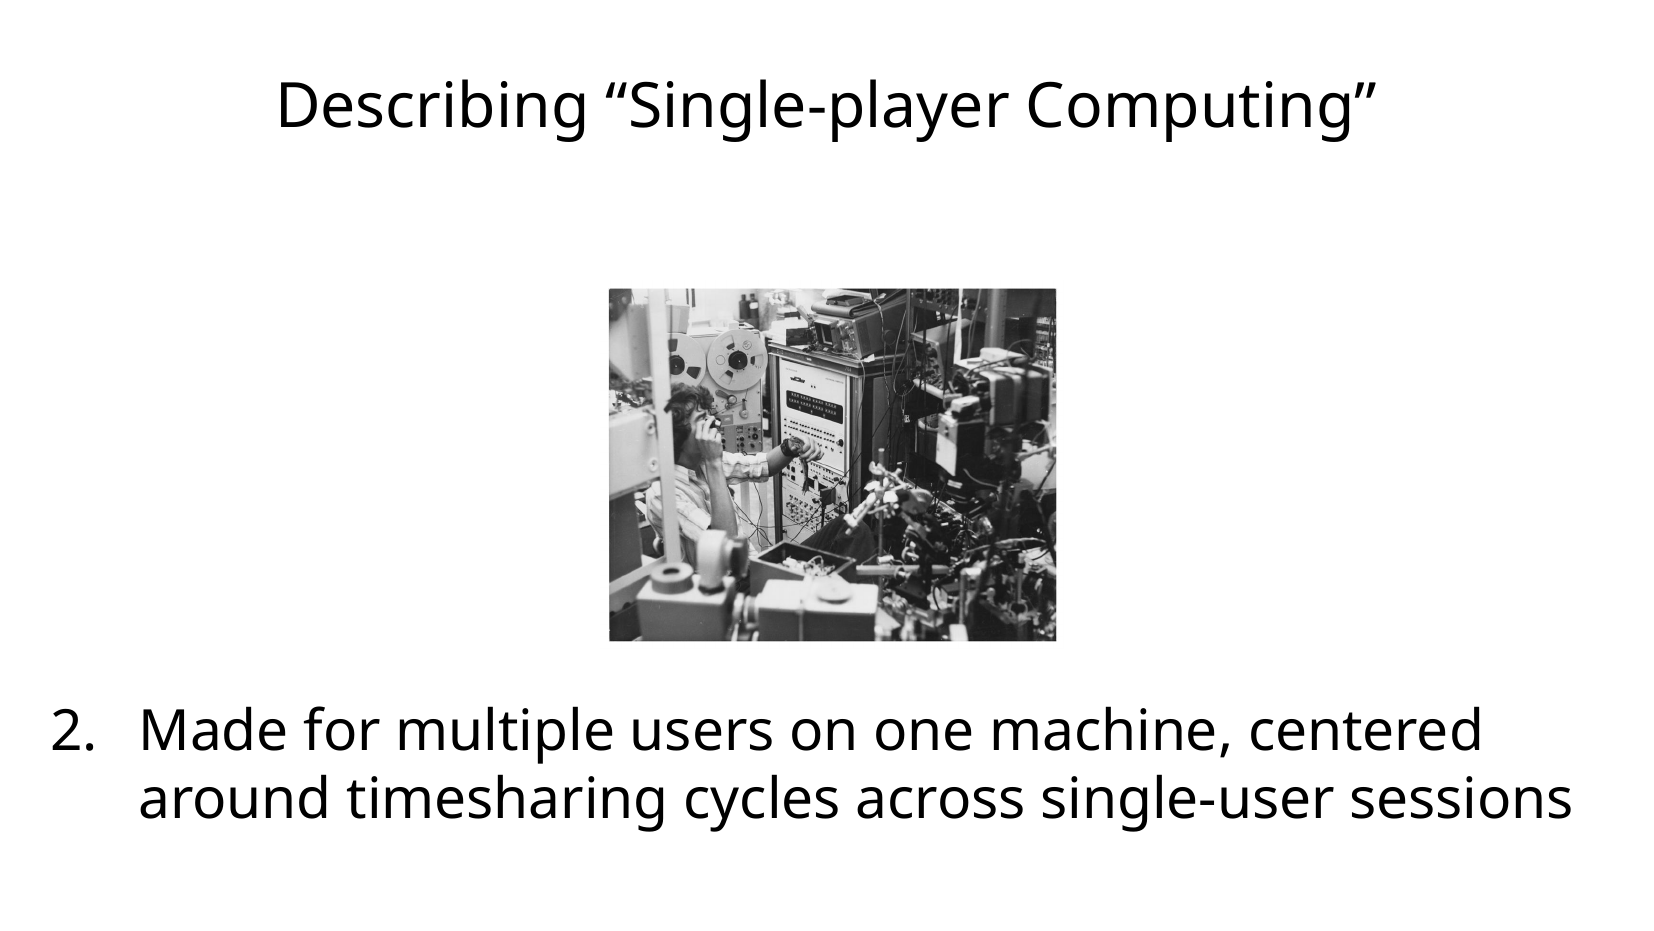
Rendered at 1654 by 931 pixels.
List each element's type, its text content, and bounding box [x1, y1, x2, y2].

picture [600, 280, 1064, 649]
text_box Made for multiple users on one machine, centered around timesharing cycles across single-user sessions [41, 684, 1612, 891]
title Describing “Single-player Computing” [0, 0, 1654, 206]
